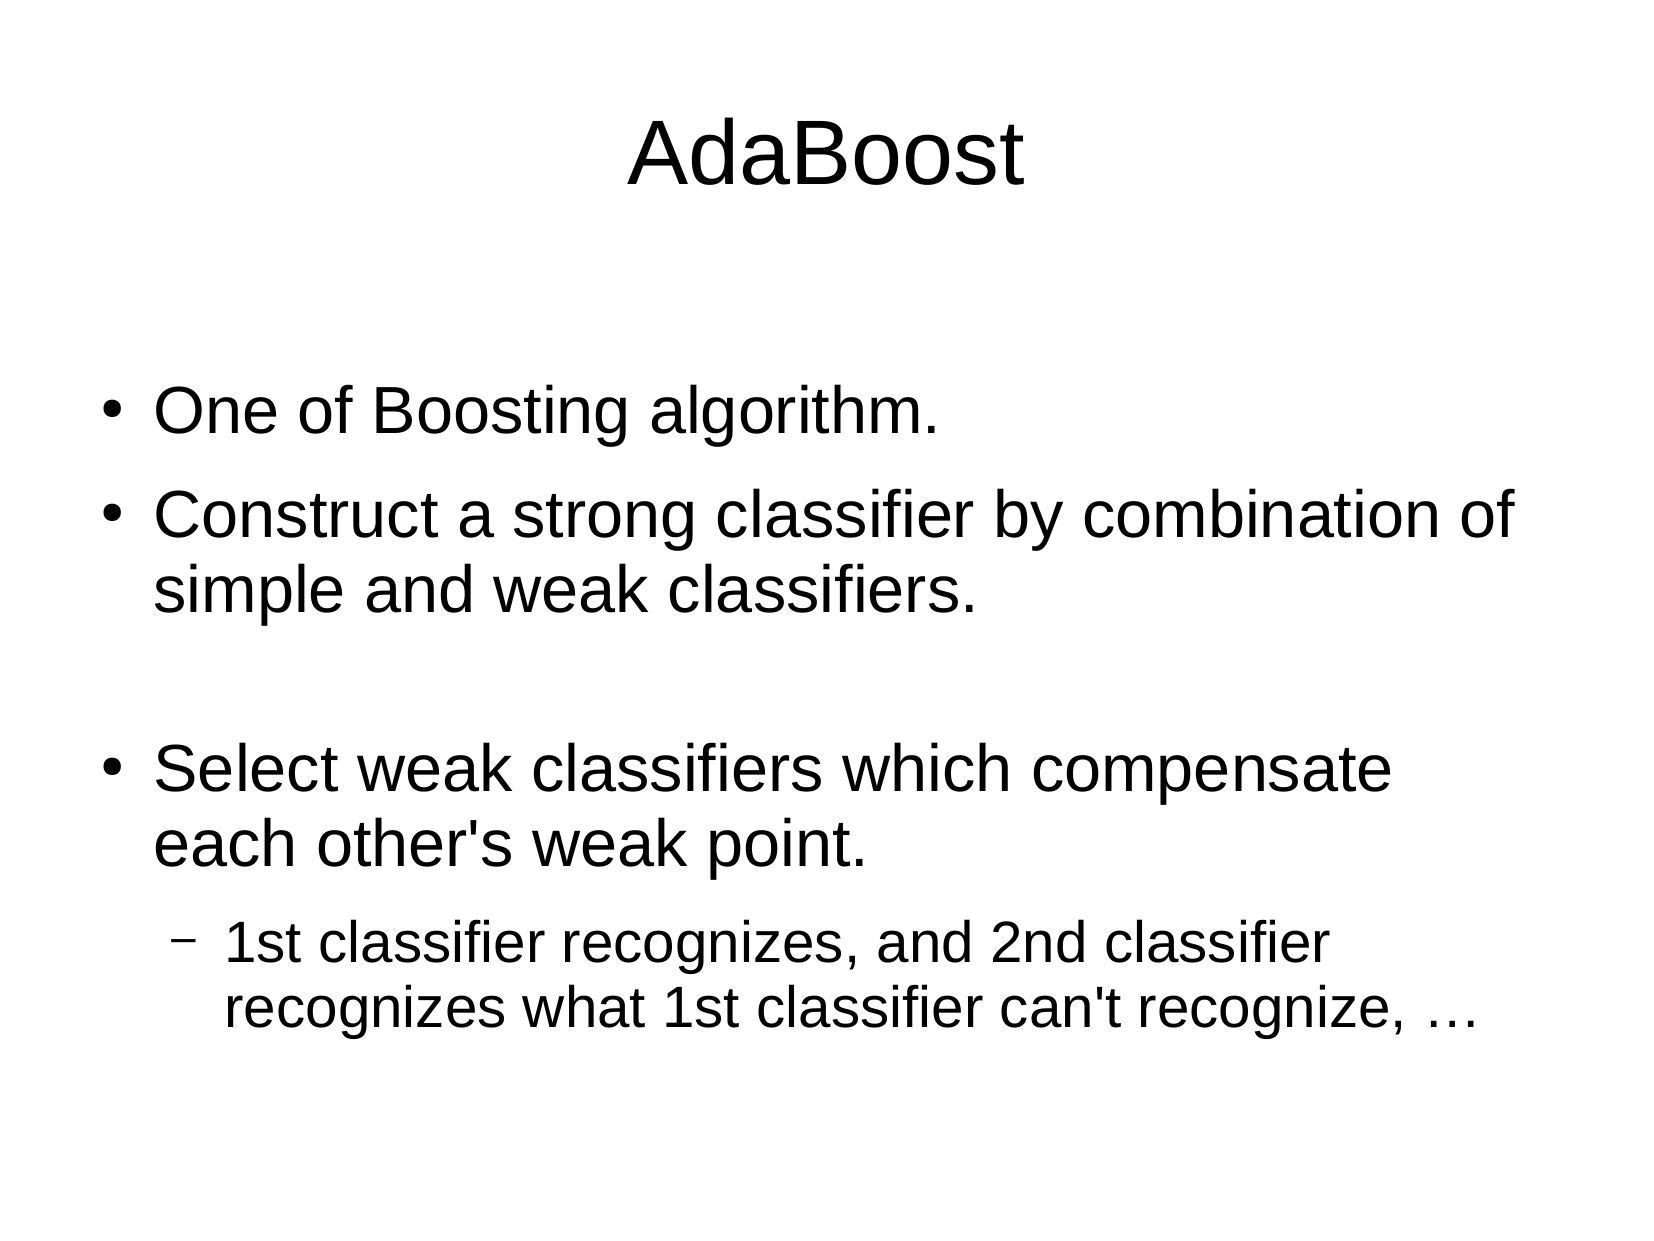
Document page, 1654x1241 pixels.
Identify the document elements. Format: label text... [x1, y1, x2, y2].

title AdaBoost [82, 49, 1571, 257]
list One of Boosting algorithm. Construct a strong classifier by combination of simple and weak classifiers. Select weak classifiers which compensate each other's weak point. 1st classifier recognizes, and 2nd classifier recognizes what 1st classifier can't recognize, … [82, 372, 1538, 1093]
